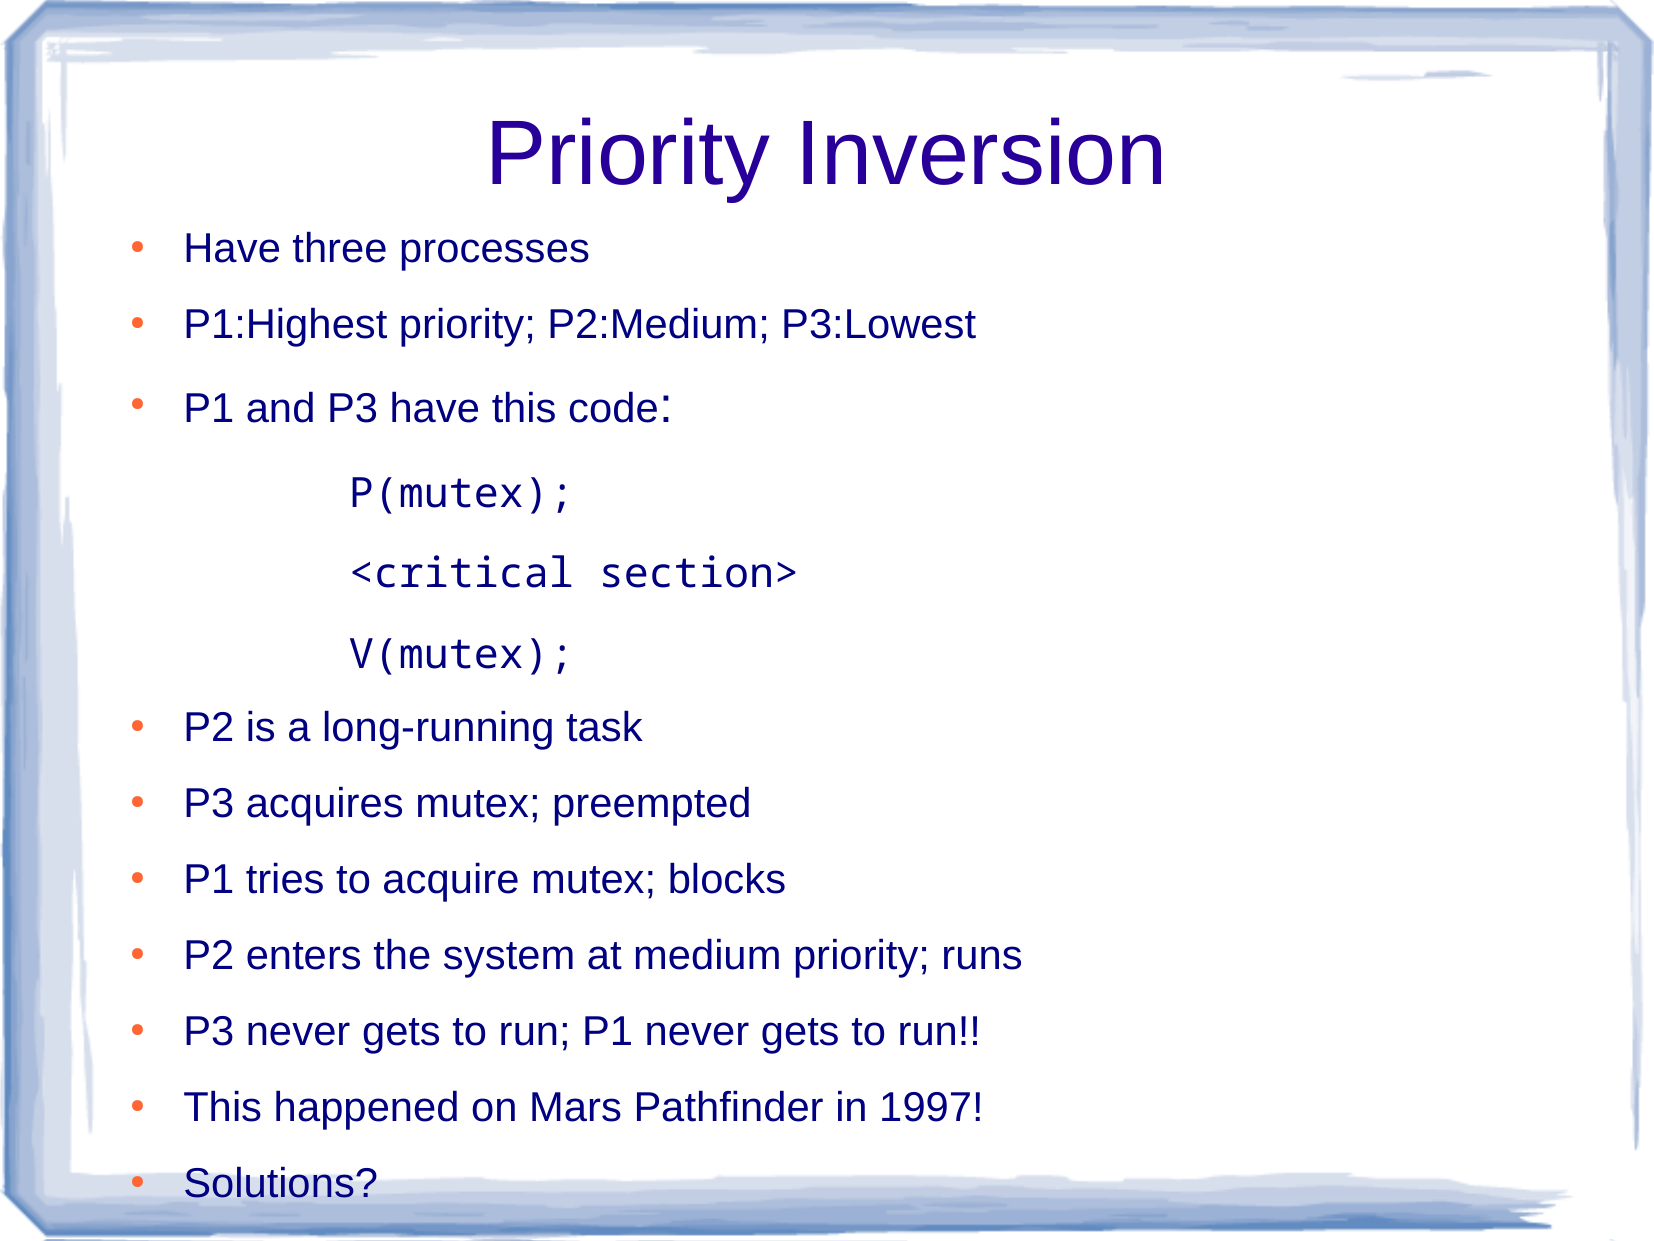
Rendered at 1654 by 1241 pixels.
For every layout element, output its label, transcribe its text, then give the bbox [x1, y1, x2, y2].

title Priority Inversion [82, 49, 1571, 257]
list Have three processes P1:Highest priority; P2:Medium; P3:Lowest P1 and P3 have this code: P(mutex); <critical section> V(mutex); P2 is a long-running task P3 acquires mutex; preempted P1 tries to acquire mutex; blocks P2 enters the system at medium priority; runs P3 never gets to run; P1 never gets to run!! This happened on Mars Pathfinder in 1997! Solutions? [112, 225, 1566, 1182]
picture [0, 0, 1654, 1241]
